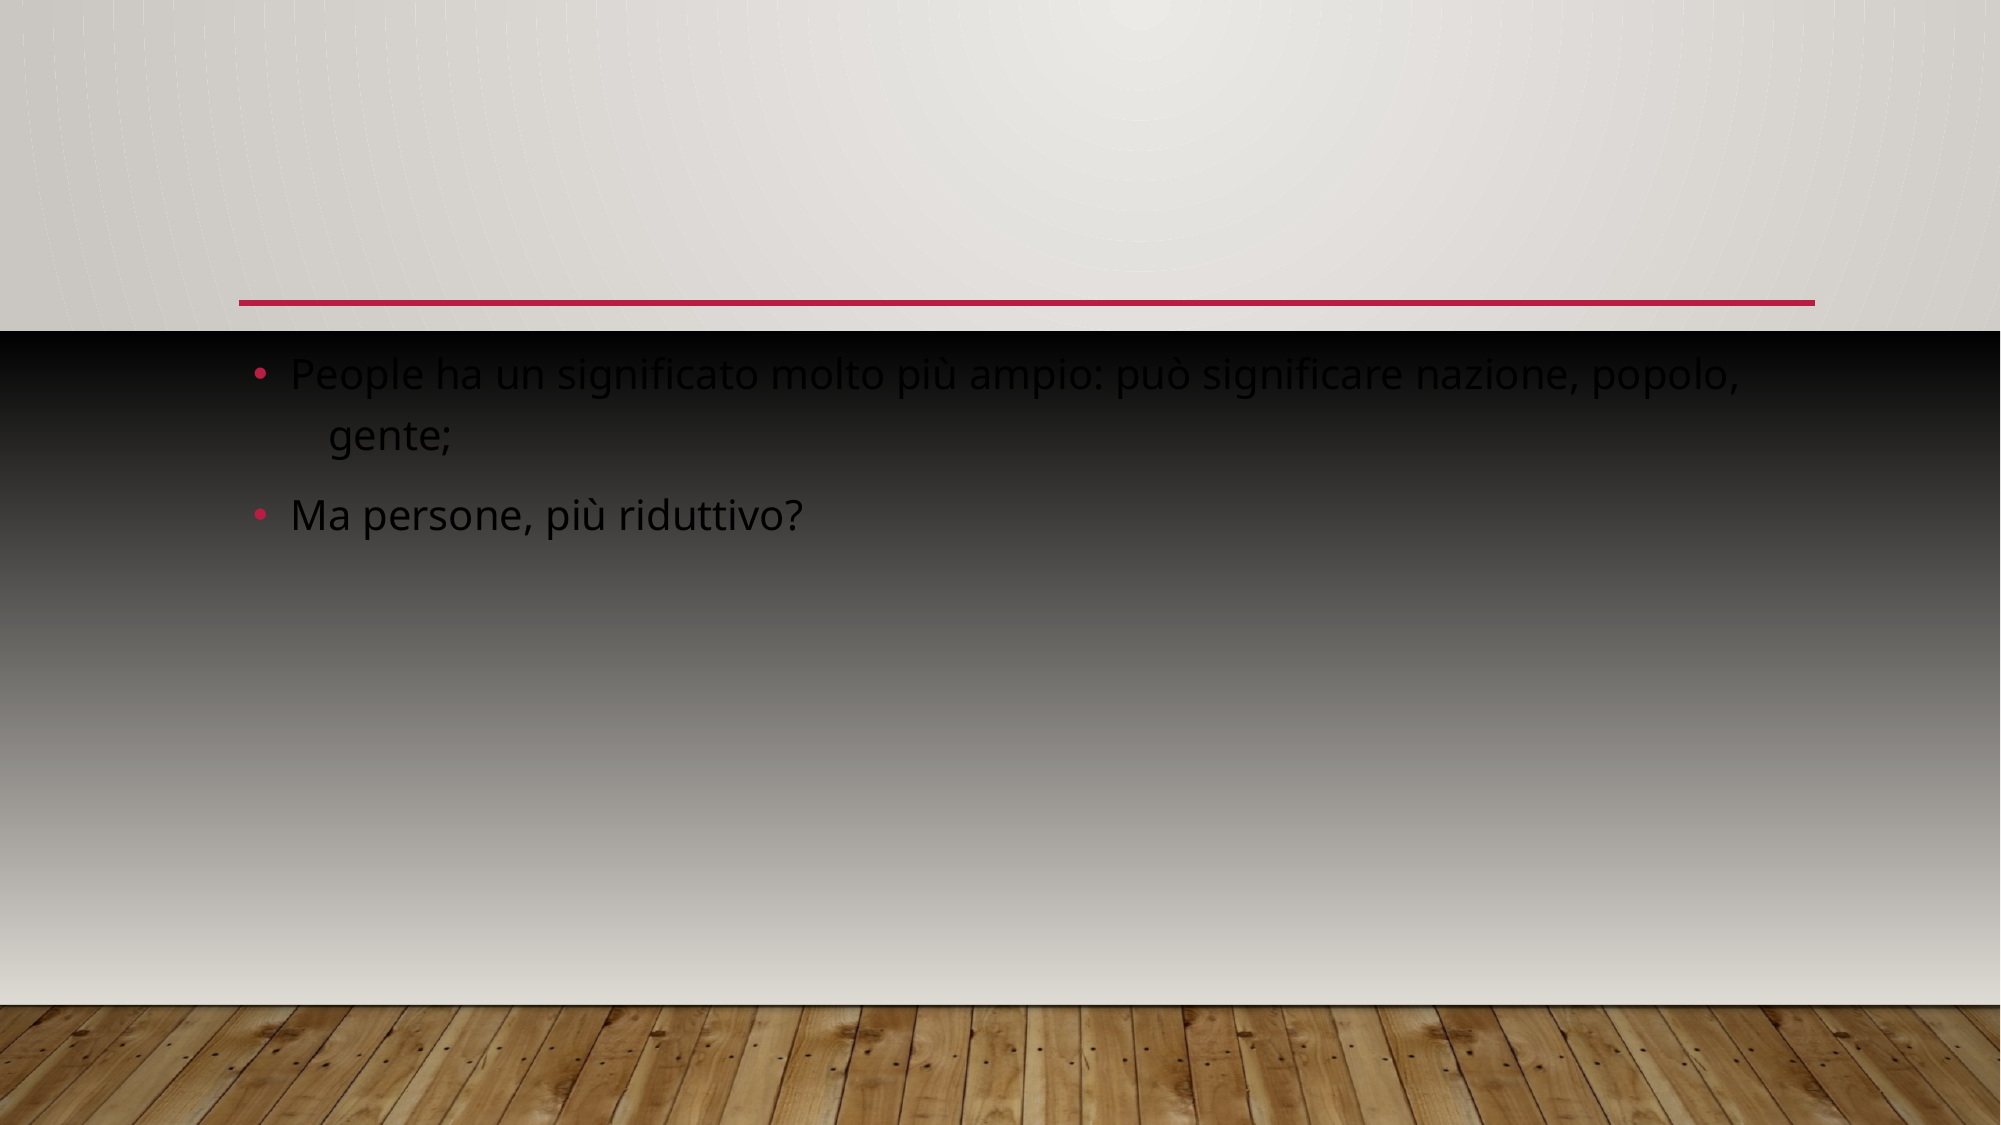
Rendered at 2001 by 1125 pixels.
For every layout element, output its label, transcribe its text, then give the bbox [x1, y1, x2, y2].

list People ha un significato molto più ampio: può significare nazione, popolo, gente; Ma persone, più riduttivo? [238, 330, 1814, 897]
